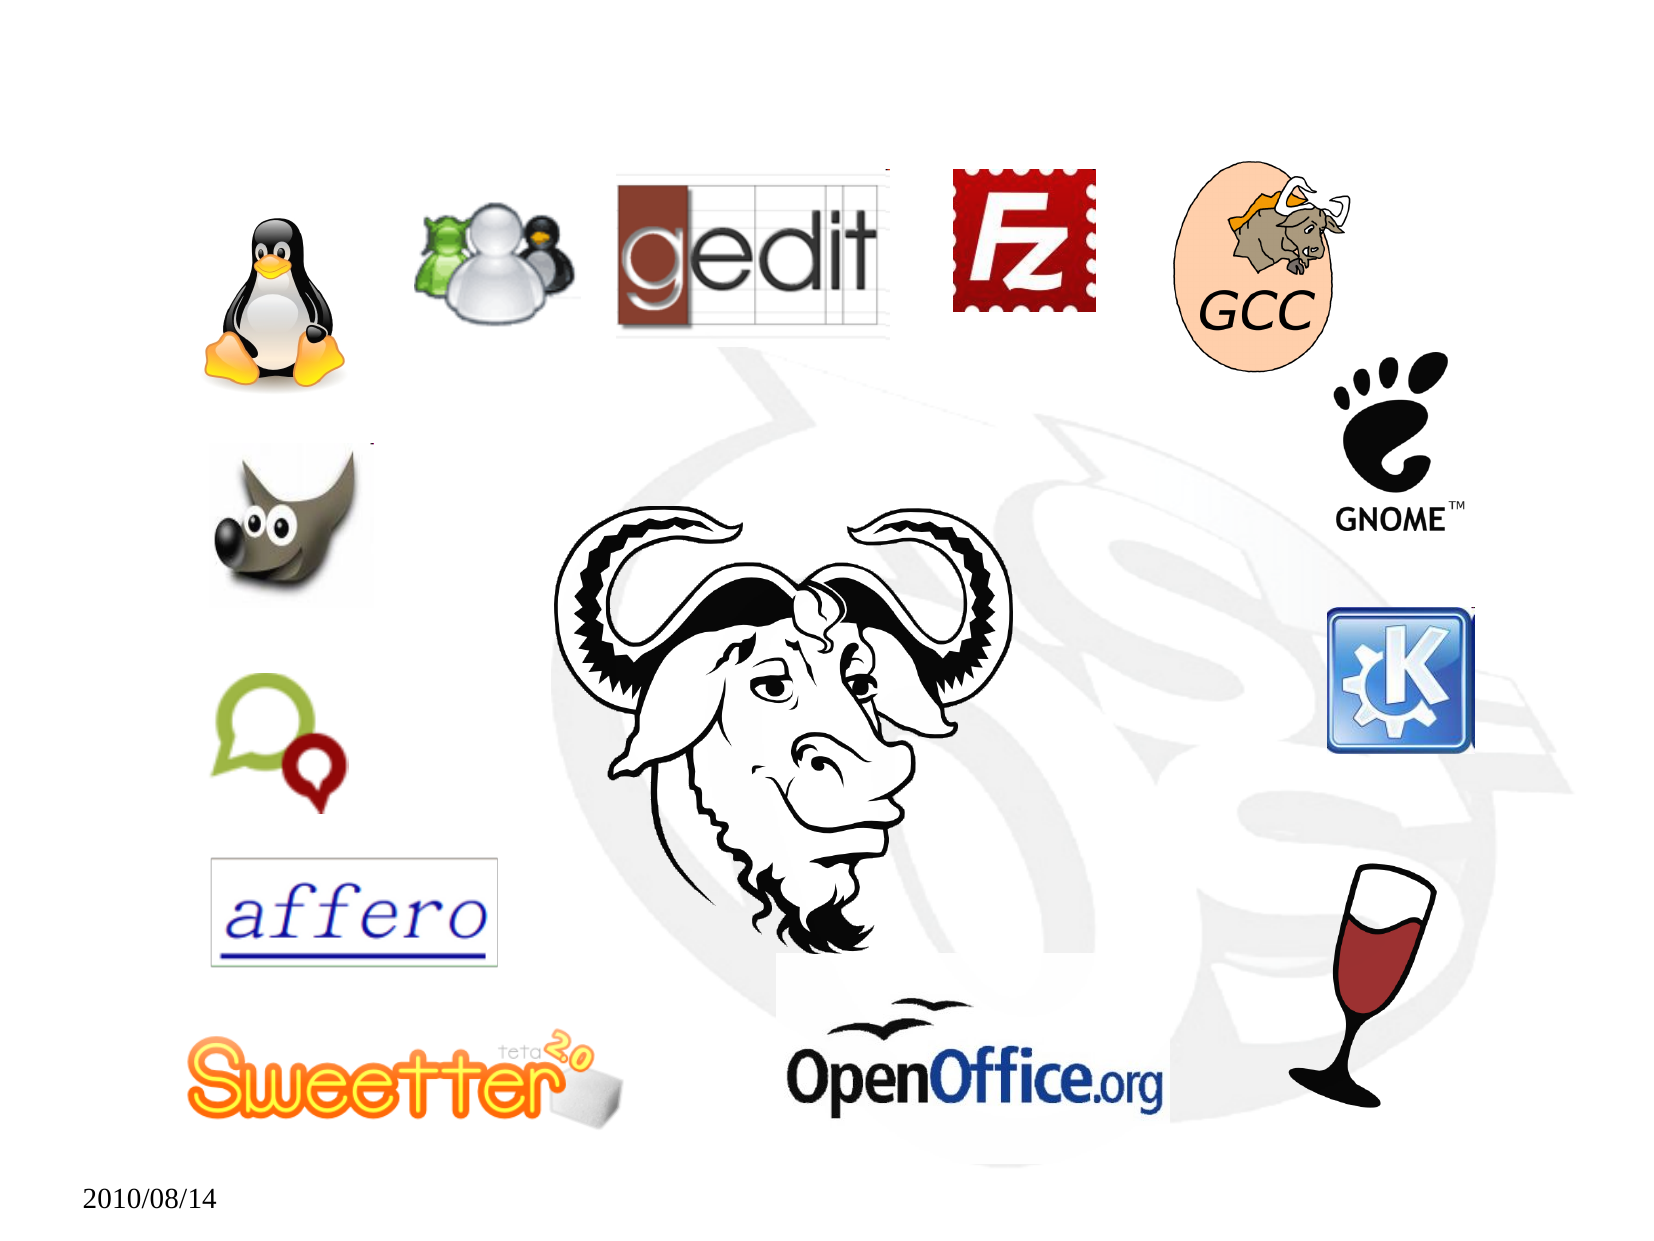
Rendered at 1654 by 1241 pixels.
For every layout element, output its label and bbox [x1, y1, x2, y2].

picture [207, 673, 349, 814]
picture [209, 443, 374, 608]
picture [953, 169, 1096, 312]
picture [203, 856, 503, 969]
picture [183, 157, 1577, 1170]
picture [193, 210, 354, 402]
